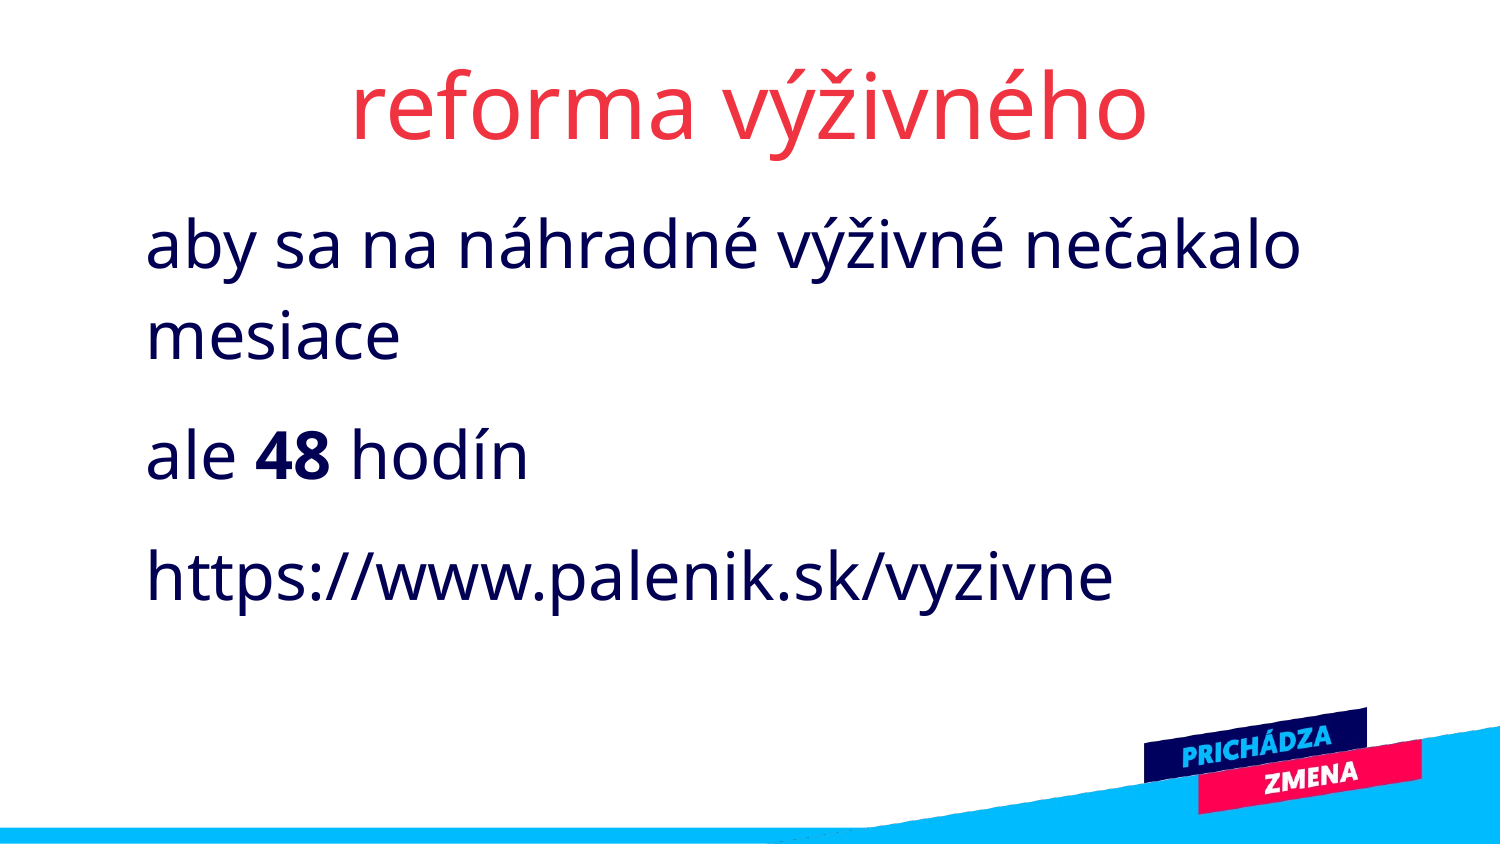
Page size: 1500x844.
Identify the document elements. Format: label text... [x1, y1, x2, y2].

picture [765, 707, 1500, 828]
list aby sa na náhradné výživné nečakalo mesiace ale 48 hodín https://www.palenik.sk/vyzivne [75, 197, 1425, 687]
title reforma výživného [75, 33, 1425, 175]
